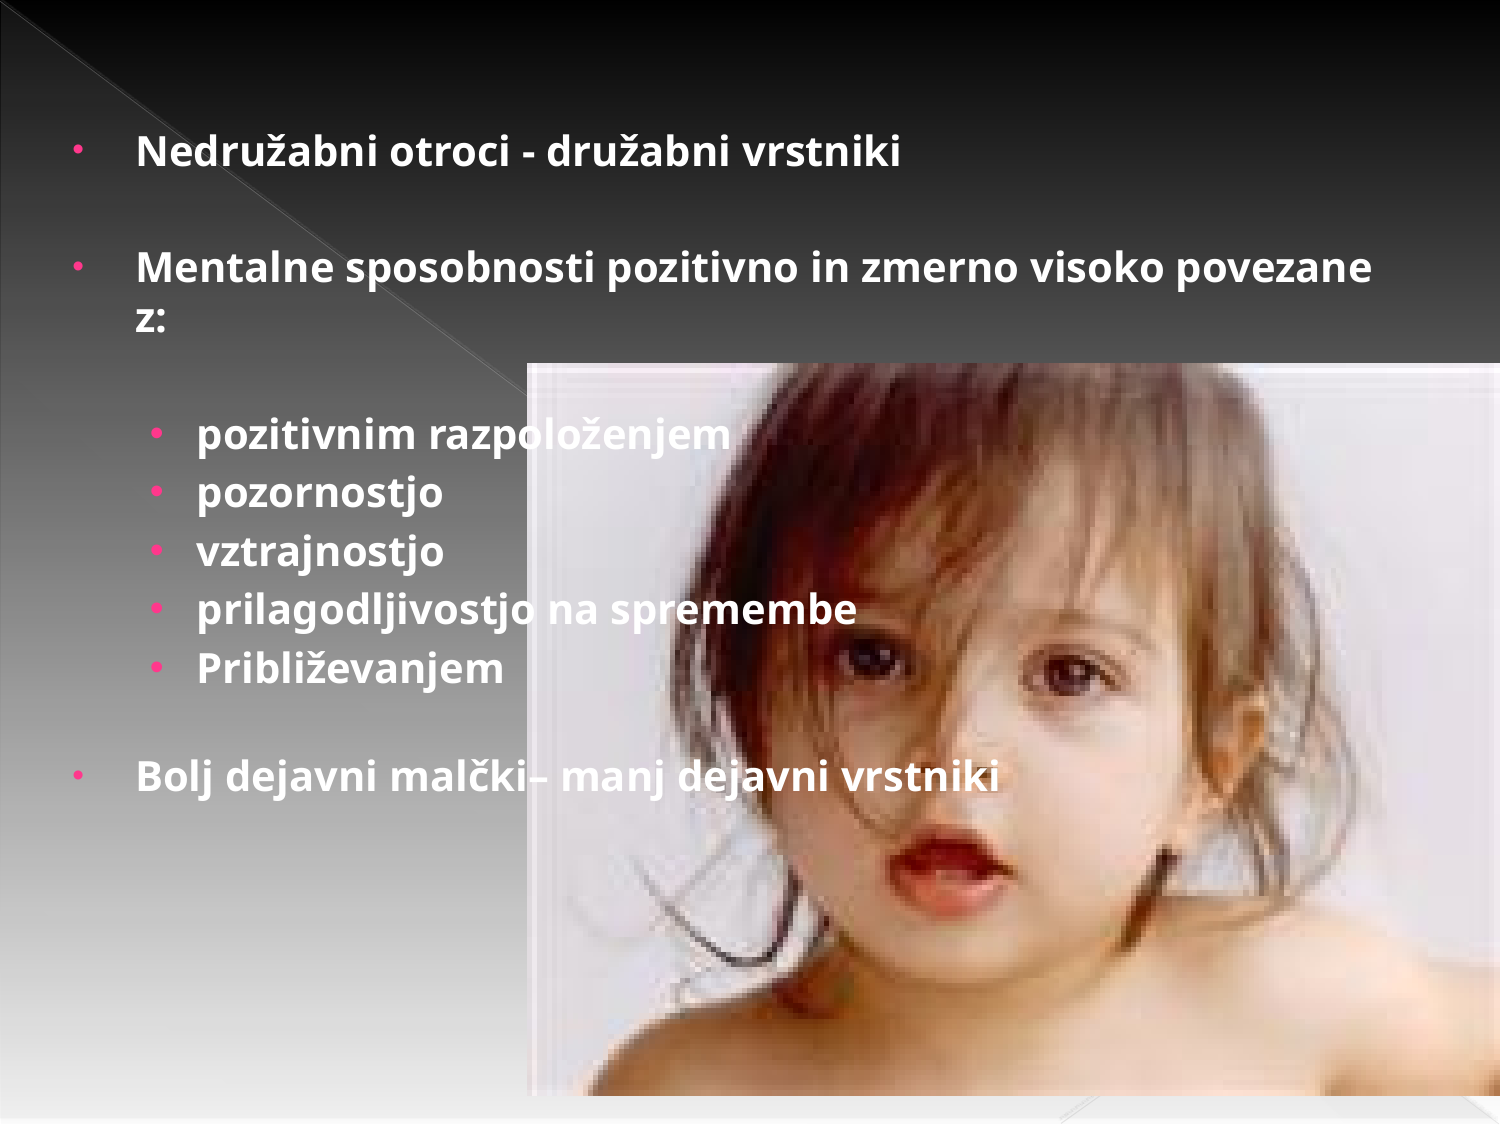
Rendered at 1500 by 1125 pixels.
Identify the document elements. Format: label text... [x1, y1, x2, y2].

list Nedružabni otroci - družabni vrstniki Mentalne sposobnosti pozitivno in zmerno visoko povezane z: pozitivnim razpoloženjem pozornostjo vztrajnostjo prilagodljivostjo na spremembe Približevanjem Bolj dejavni malčki– manj dejavni vrstniki [46, 117, 1425, 1059]
picture [527, 363, 1500, 1096]
